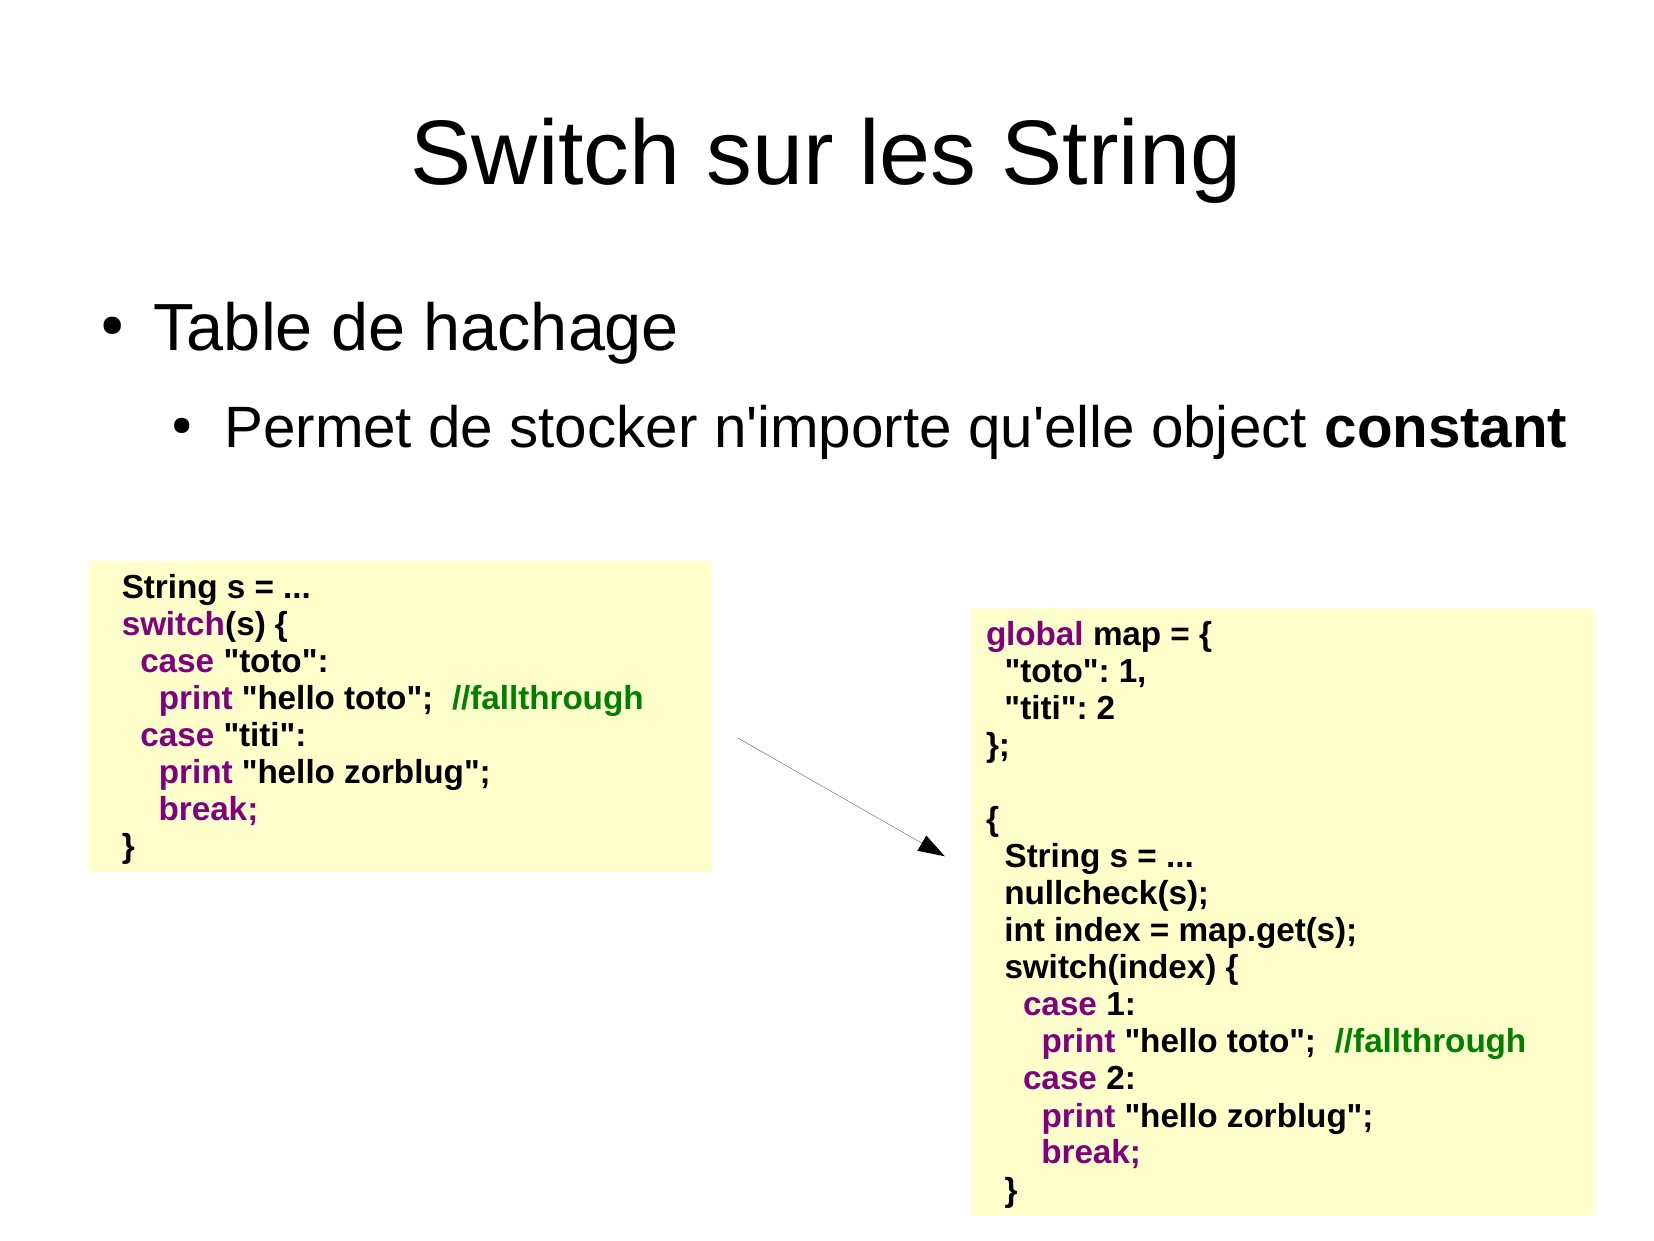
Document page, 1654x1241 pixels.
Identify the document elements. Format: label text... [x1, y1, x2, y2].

text_box String s = ... switch(s) { case "toto": print "hello toto"; //fallthrough case "titi": print "hello zorblug"; break; } [88, 561, 712, 873]
text_box global map = { "toto": 1, "titi": 2 }; { String s = ... nullcheck(s); int index = map.get(s); switch(index) { case 1: print "hello toto"; //fallthrough case 2: print "hello zorblug"; break; } [971, 608, 1595, 1216]
list Table de hachage Permet de stocker n'importe qu'elle object constant [82, 290, 1571, 460]
title Switch sur les String [82, 56, 1571, 250]
